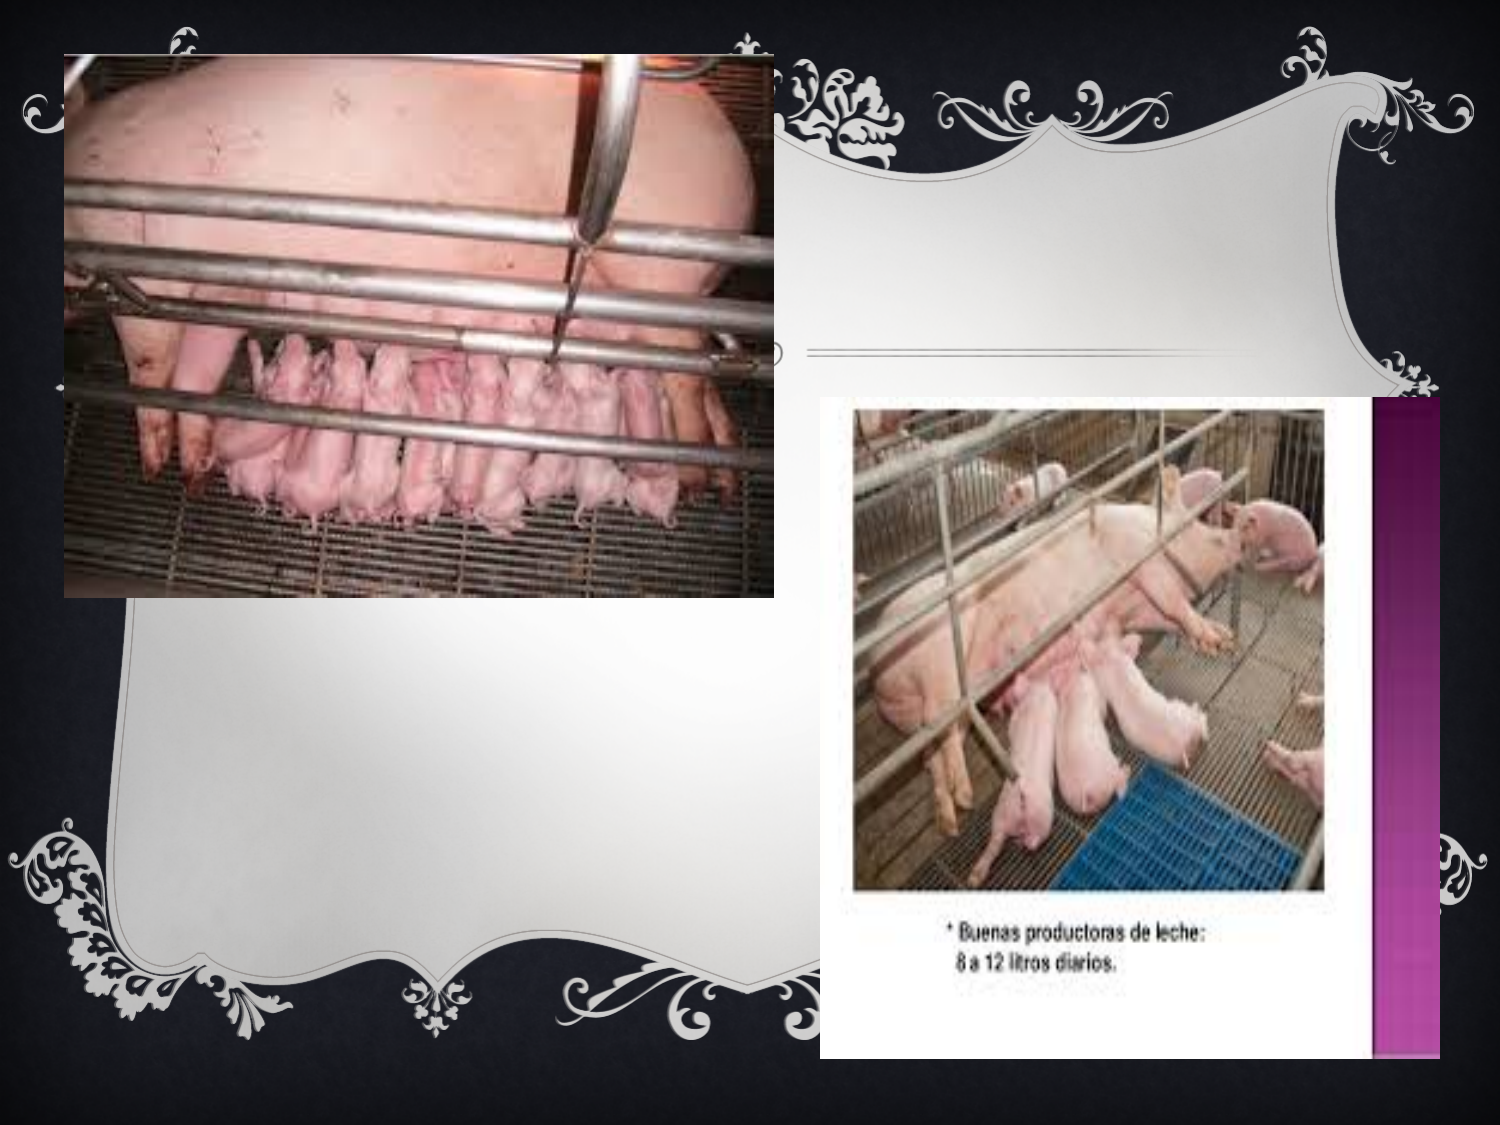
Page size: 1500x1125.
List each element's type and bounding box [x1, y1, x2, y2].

picture [820, 397, 1440, 1059]
picture [64, 54, 774, 598]
